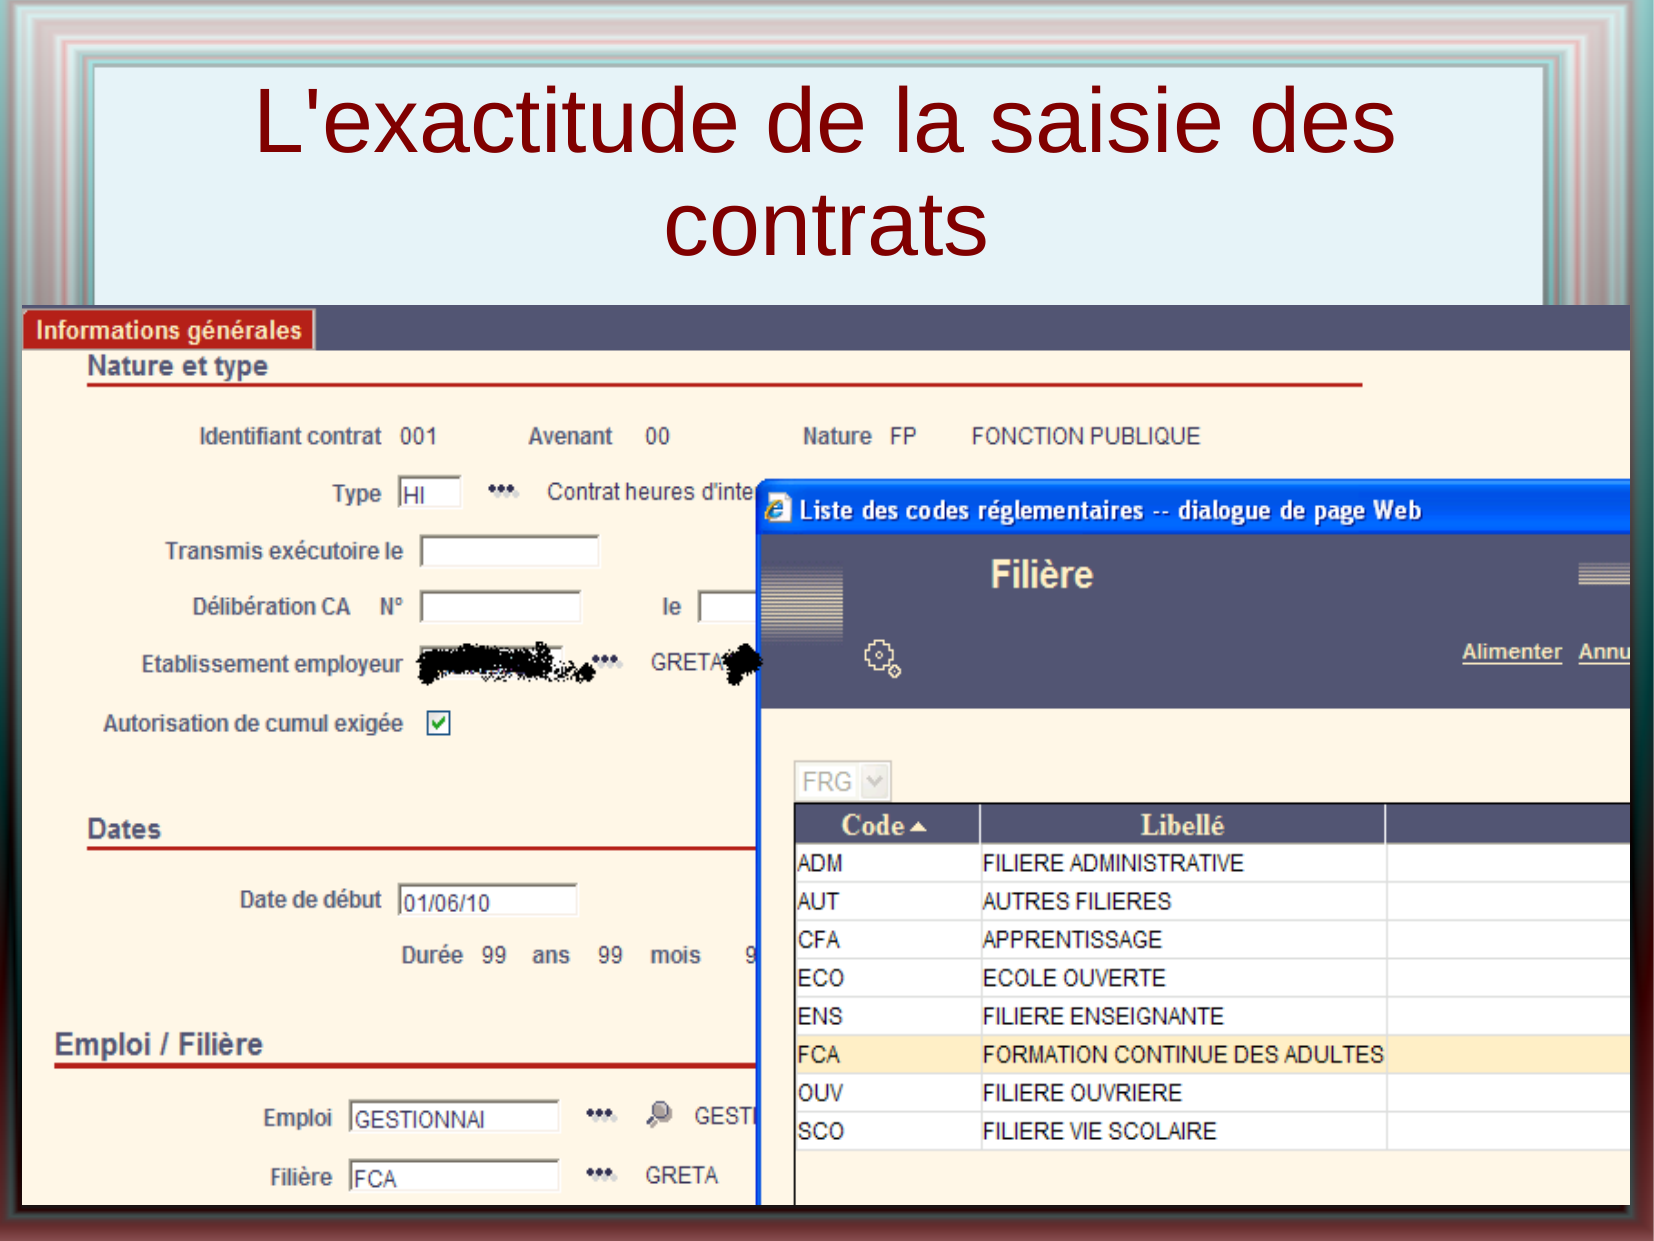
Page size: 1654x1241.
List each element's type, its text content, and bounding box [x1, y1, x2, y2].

title L'exactitude de la saisie des contrats [118, 69, 1536, 276]
picture [0, 0, 1654, 1241]
